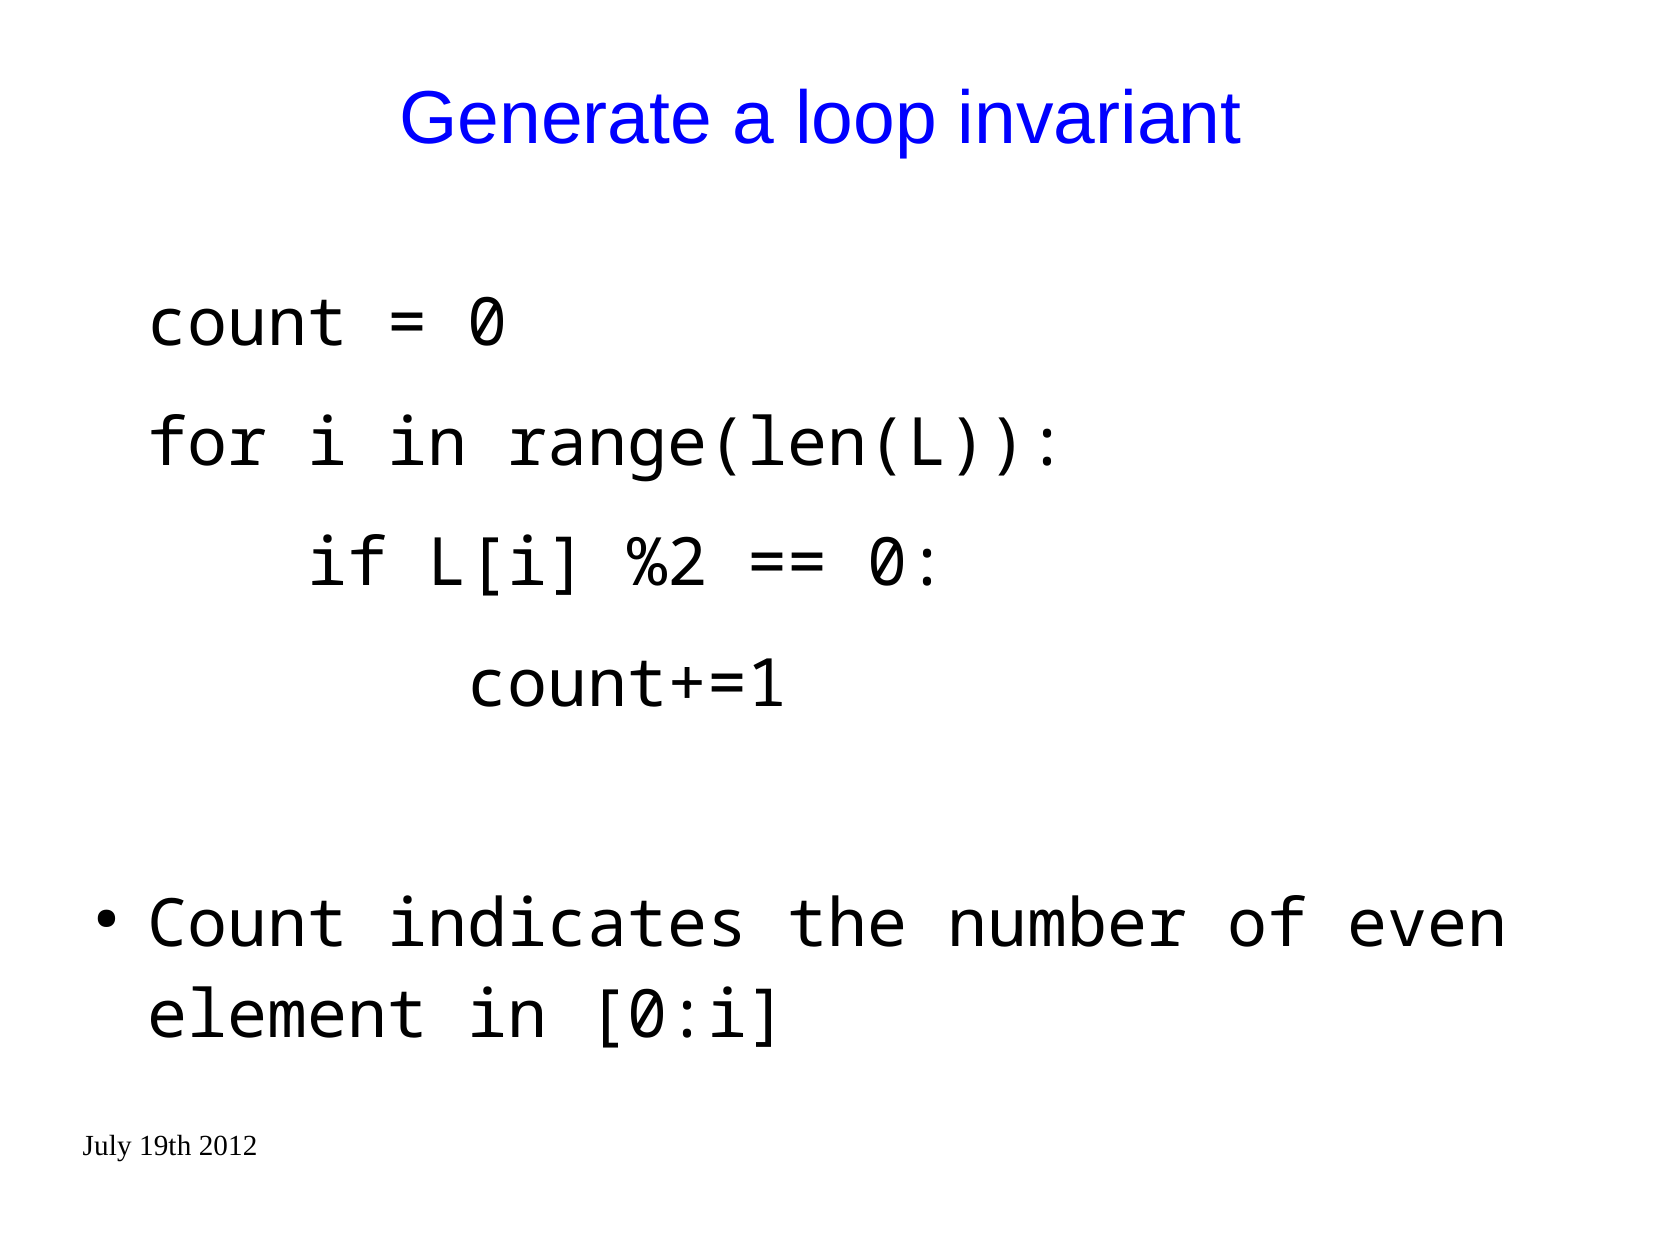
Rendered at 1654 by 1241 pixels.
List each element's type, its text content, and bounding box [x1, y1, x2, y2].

title Generate a loop invariant [76, 58, 1565, 178]
list count = 0 for i in range(len(L)): if L[i] %2 == 0: count+=1 Count indicates the number of even element in [0:i] [76, 274, 1565, 1093]
